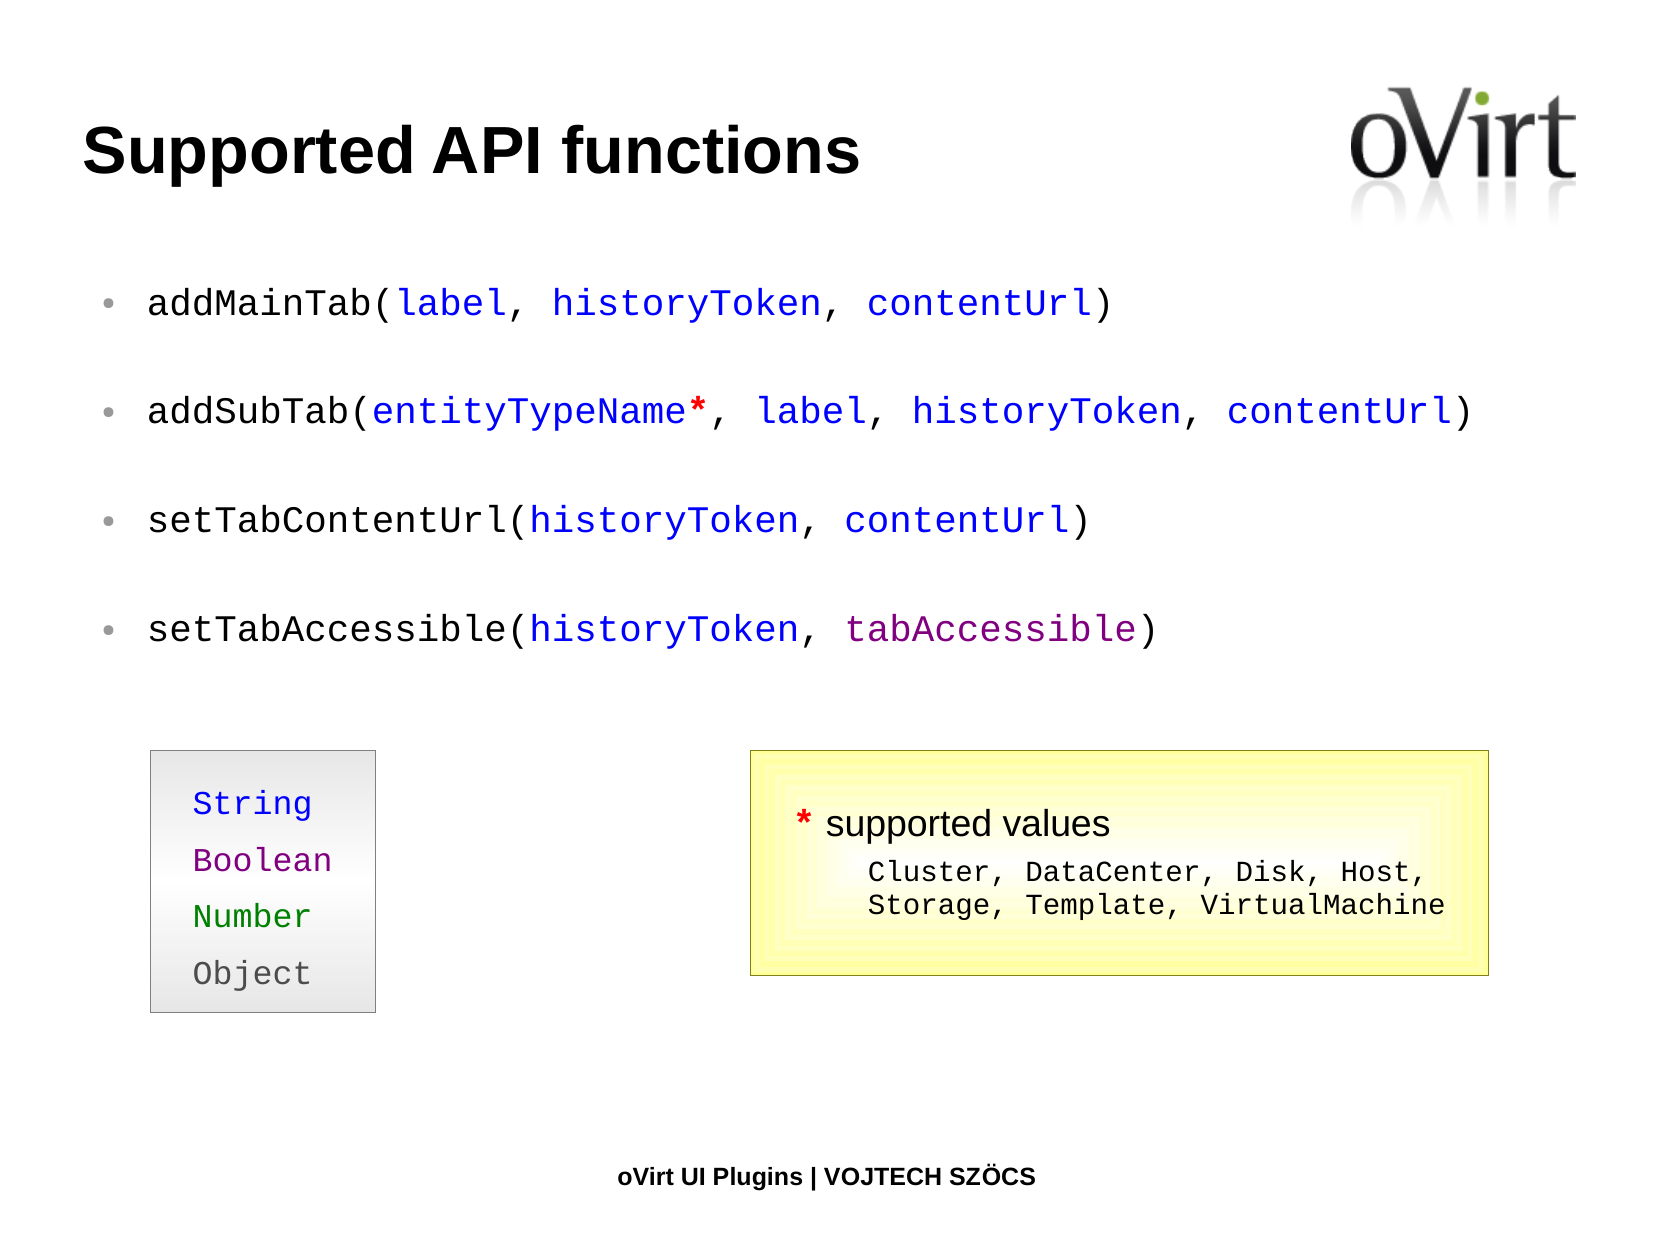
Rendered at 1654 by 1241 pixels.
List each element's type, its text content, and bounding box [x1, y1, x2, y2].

list addMainTab(label, historyToken, contentUrl) addSubTab(entityTypeName*, label, historyToken, contentUrl) setTabContentUrl(historyToken, contentUrl) setTabAccessible(historyToken, tabAccessible) [86, 262, 1576, 1051]
text_box String Boolean Number Object [150, 750, 376, 1013]
picture [1351, 79, 1576, 228]
title Supported API functions [82, 37, 1303, 226]
text_box * supported values Cluster, DataCenter, Disk, Host, Storage, Template, VirtualMachine [750, 750, 1489, 976]
